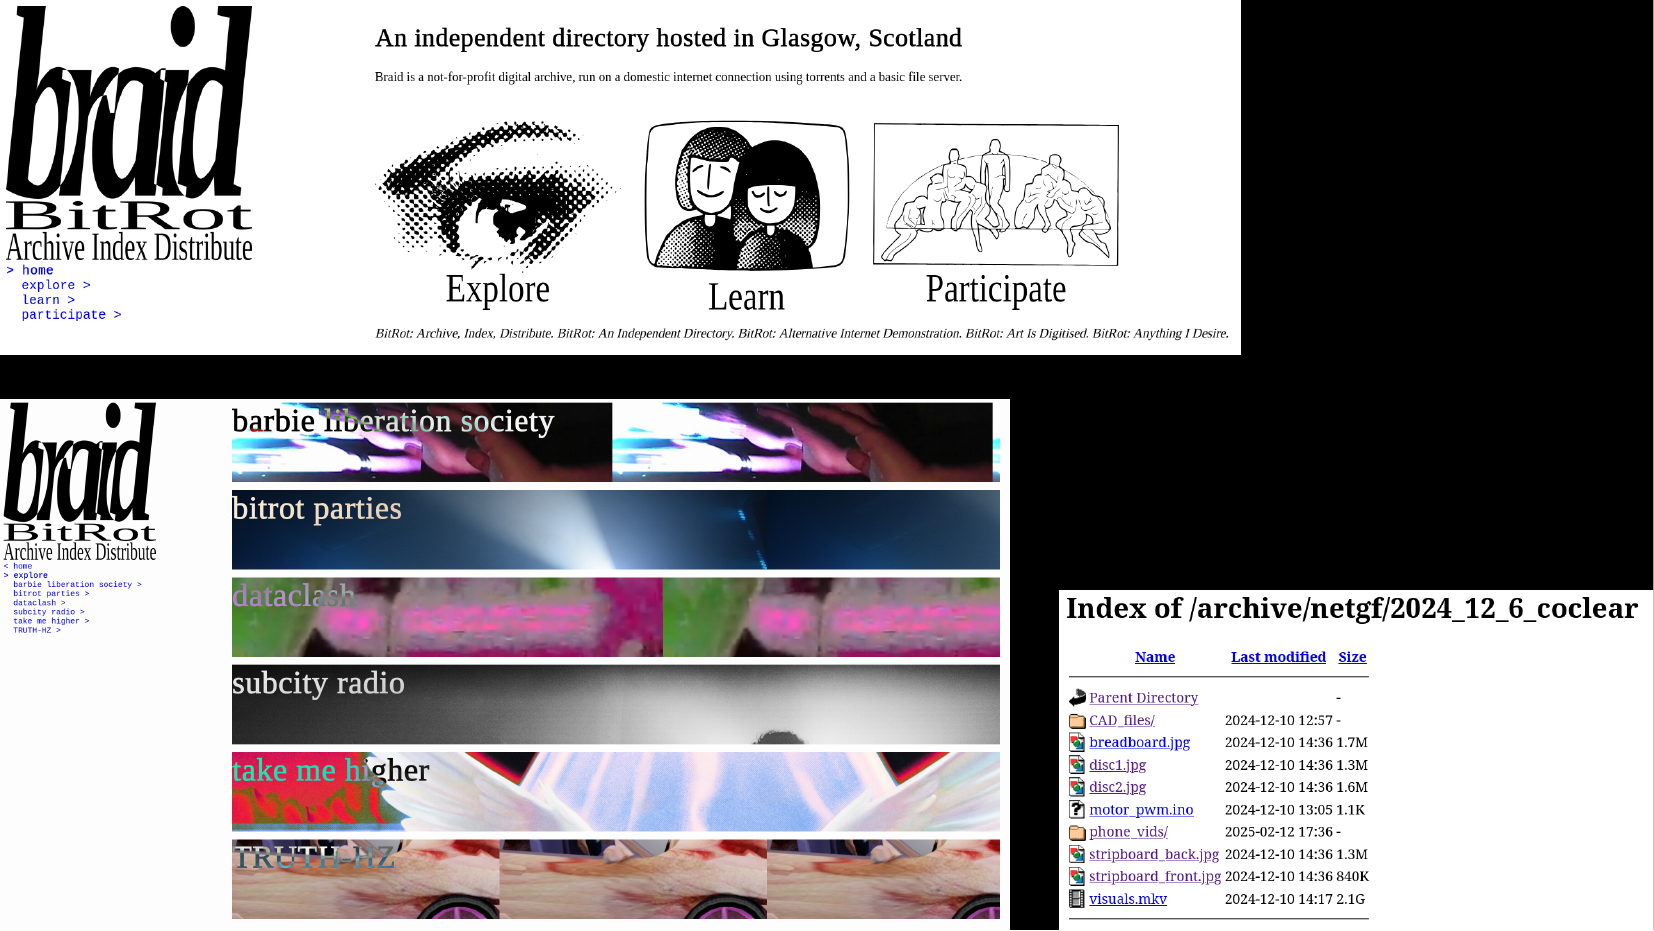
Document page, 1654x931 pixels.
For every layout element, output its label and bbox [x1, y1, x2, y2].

picture [1059, 590, 1654, 931]
picture [0, 0, 1241, 355]
picture [0, 399, 1010, 931]
